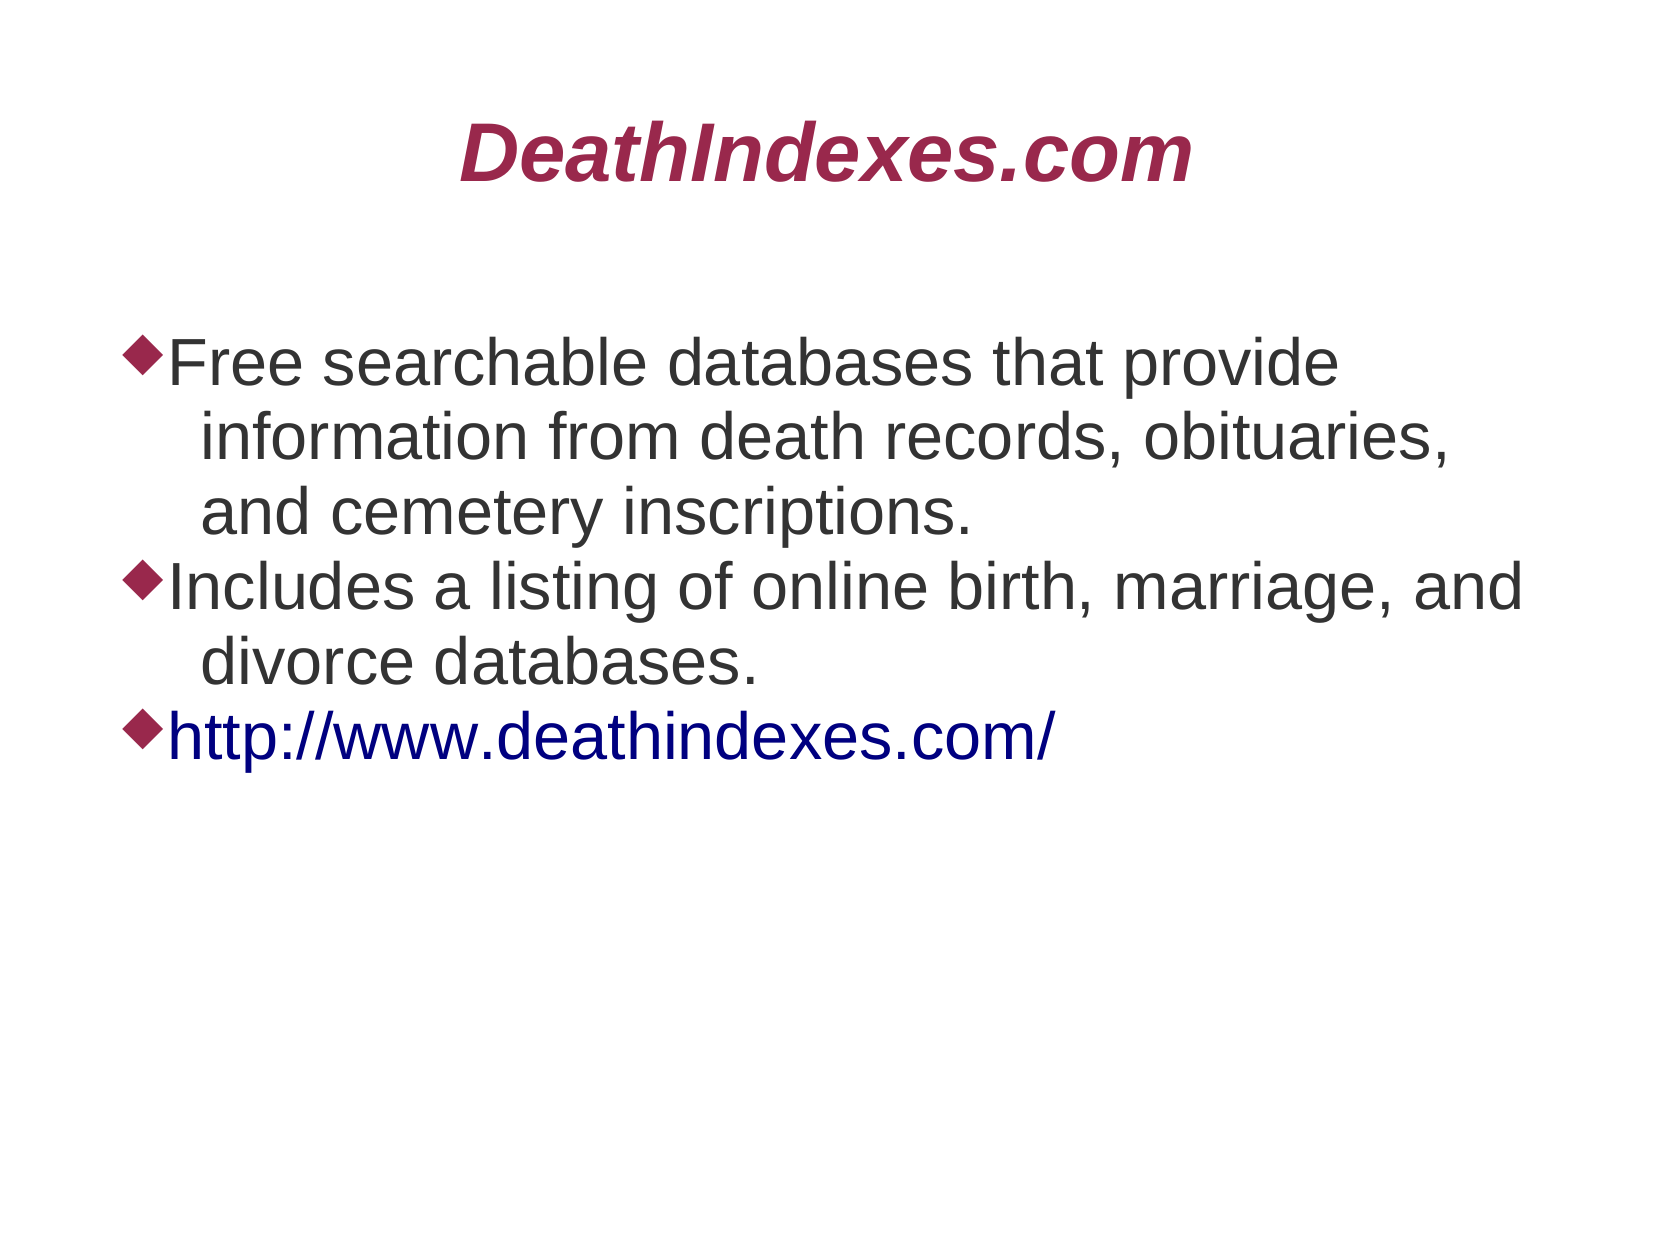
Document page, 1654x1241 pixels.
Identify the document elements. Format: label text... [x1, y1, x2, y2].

title DeathIndexes.com [82, 56, 1571, 250]
list Free searchable databases that provide information from death records, obituaries, and cemetery inscriptions. Includes a listing of online birth, marriage, and divorce databases. http://www.deathindexes.com/ [118, 324, 1571, 998]
